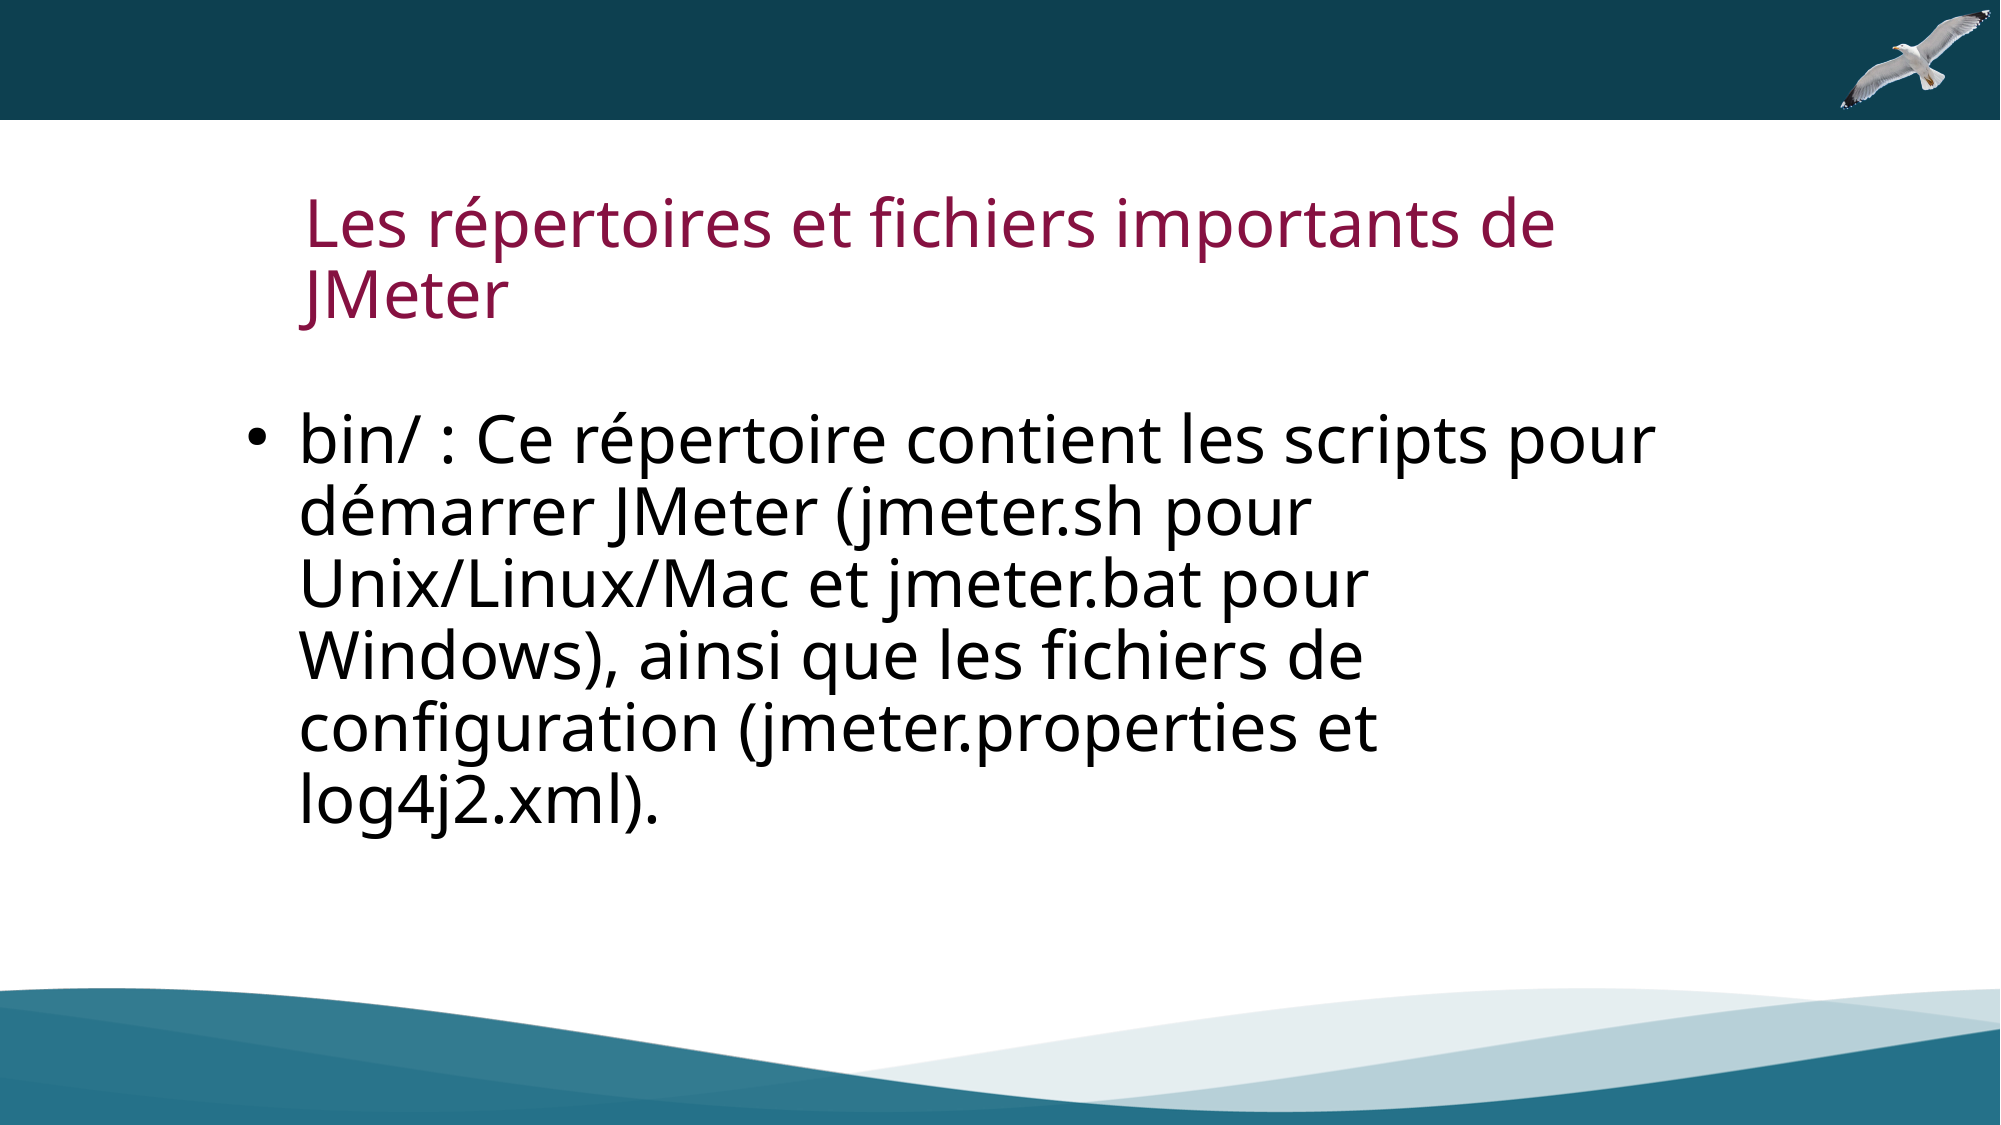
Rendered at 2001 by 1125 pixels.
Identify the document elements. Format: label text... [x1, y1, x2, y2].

list bin/ : Ce répertoire contient les scripts pour démarrer JMeter (jmeter.sh pour Unix/Linux/Mac et jmeter.bat pour Windows), ainsi que les fichiers de configuration (jmeter.properties et log4j2.xml). [212, 398, 1717, 715]
list Les répertoires et fichiers importants de JMeter [218, 182, 1689, 313]
picture [1820, 0, 2000, 120]
picture [0, 974, 2000, 1125]
